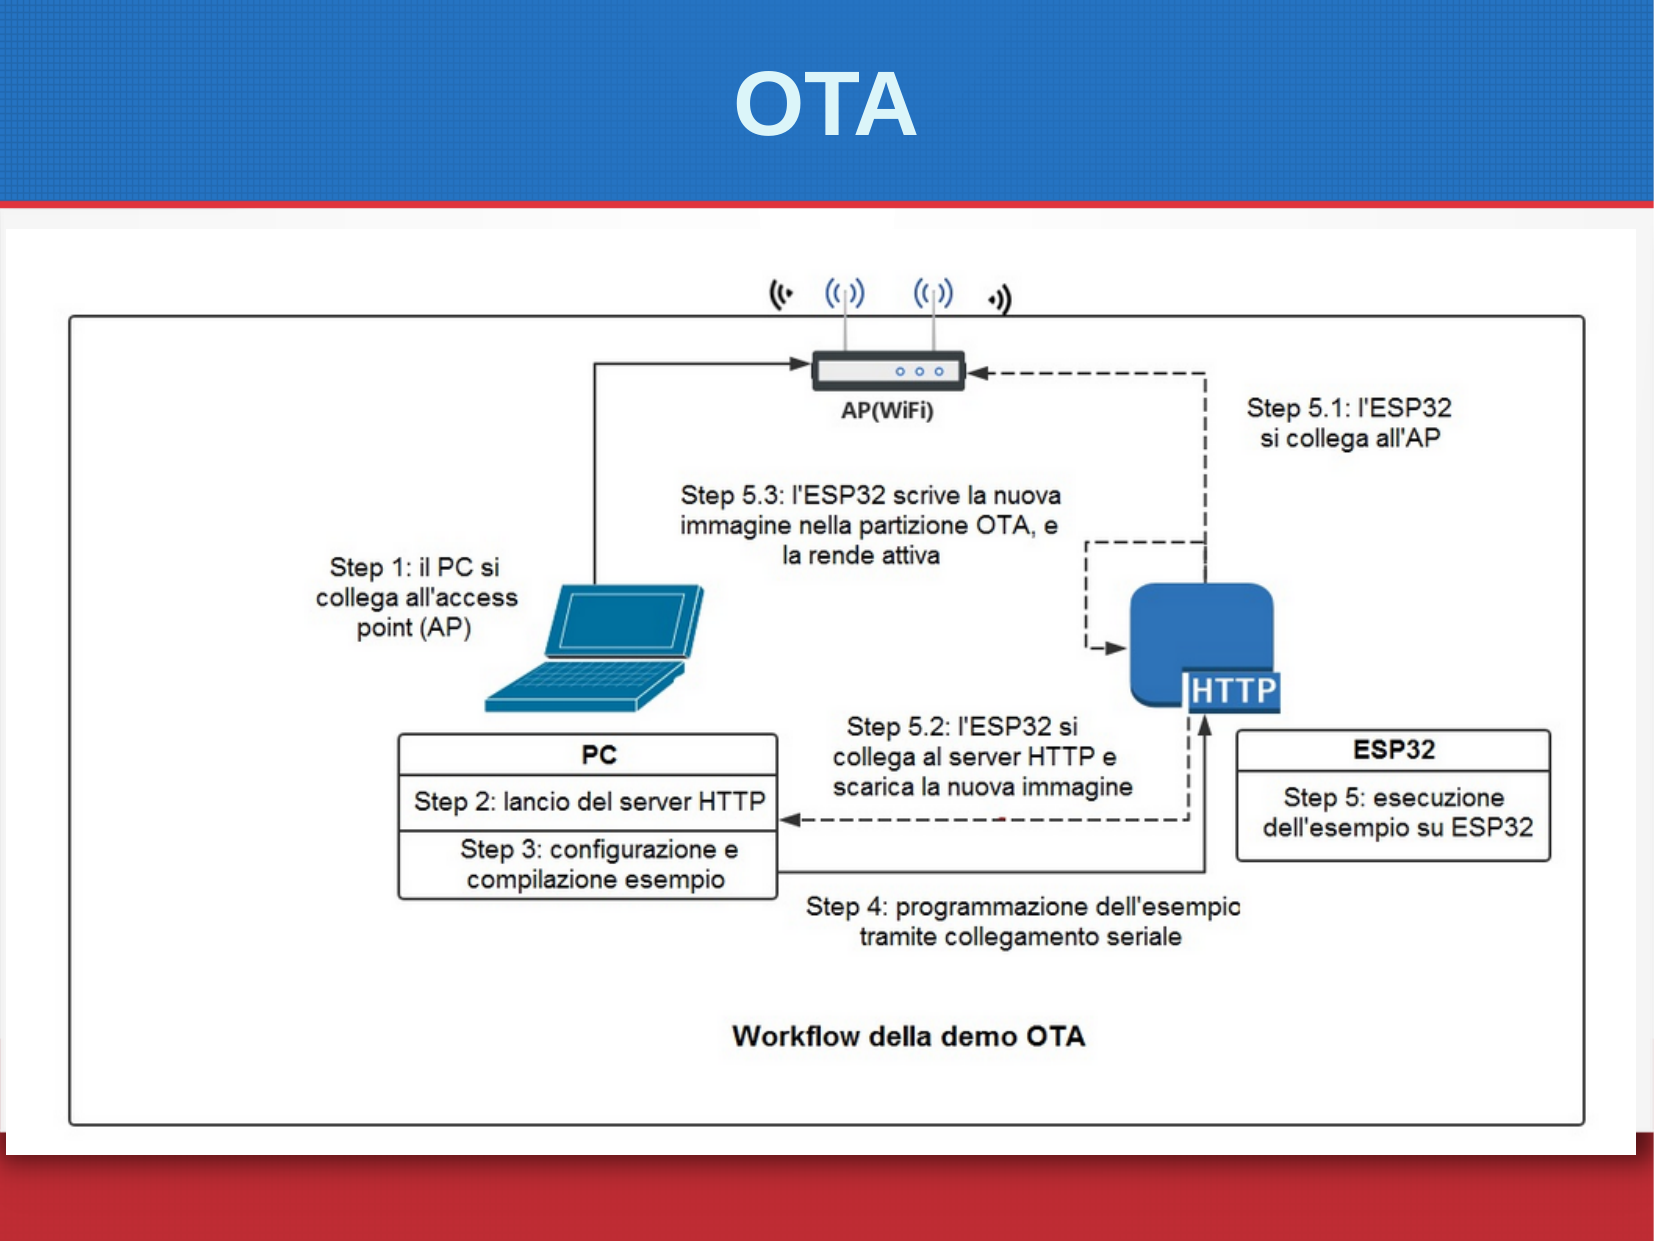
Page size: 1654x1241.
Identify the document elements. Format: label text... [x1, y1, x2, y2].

picture [0, 0, 1654, 1241]
title OTA [82, 20, 1571, 186]
